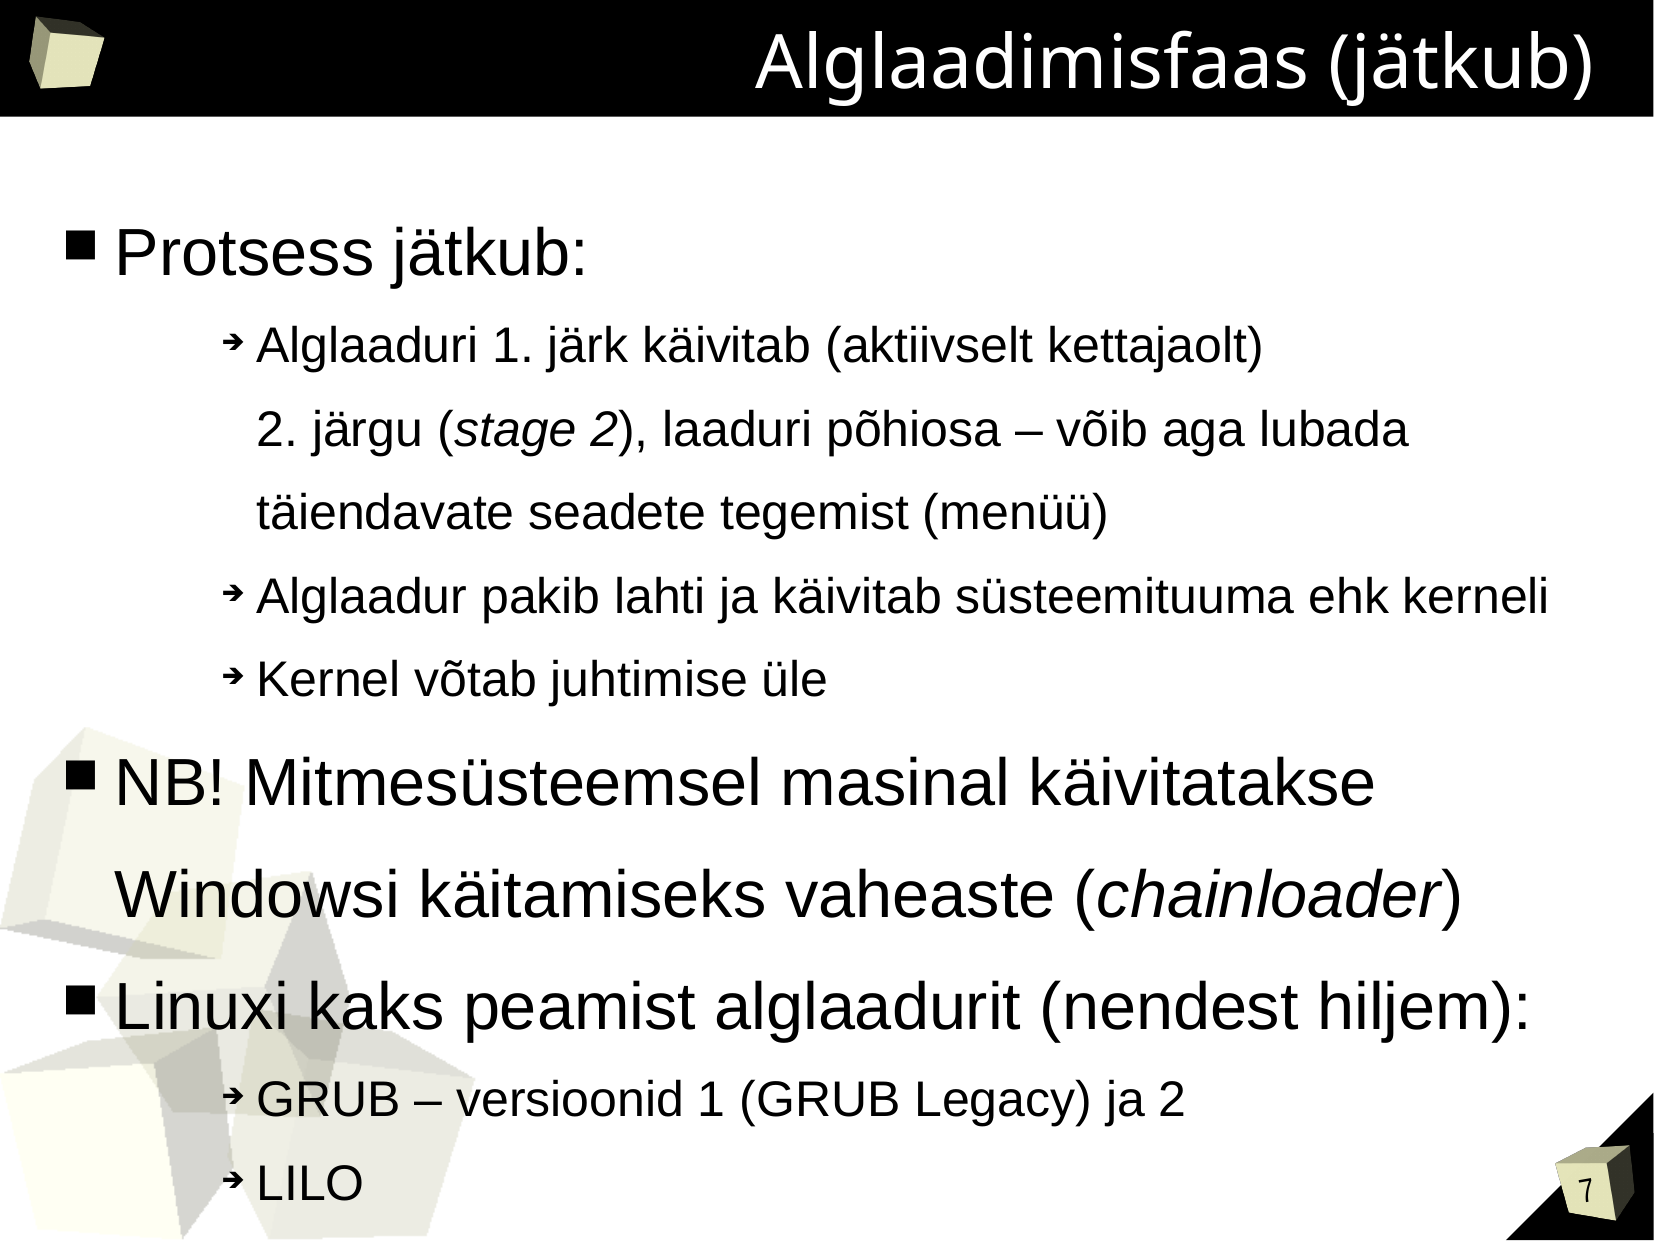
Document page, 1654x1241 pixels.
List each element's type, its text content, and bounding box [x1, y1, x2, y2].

list Protsess jätkub: Alglaaduri 1. järk käivitab (aktiivselt kettajaolt) 2. järgu (stage 2), laaduri põhiosa – võib aga lubada täiendavate seadete tegemist (menüü) Alglaadur pakib lahti ja käivitab süsteemituuma ehk kerneli Kernel võtab juhtimise üle NB! Mitmesüsteemsel masinal käivitatakse Windowsi käitamiseks vaheaste (chainloader) Linuxi kaks peamist alglaadurit (nendest hiljem): GRUB – versioonid 1 (GRUB Legacy) ja 2 LILO [44, 177, 1611, 1214]
picture [0, 726, 477, 1241]
title Alglaadimisfaas (jätkub) [118, 0, 1595, 119]
